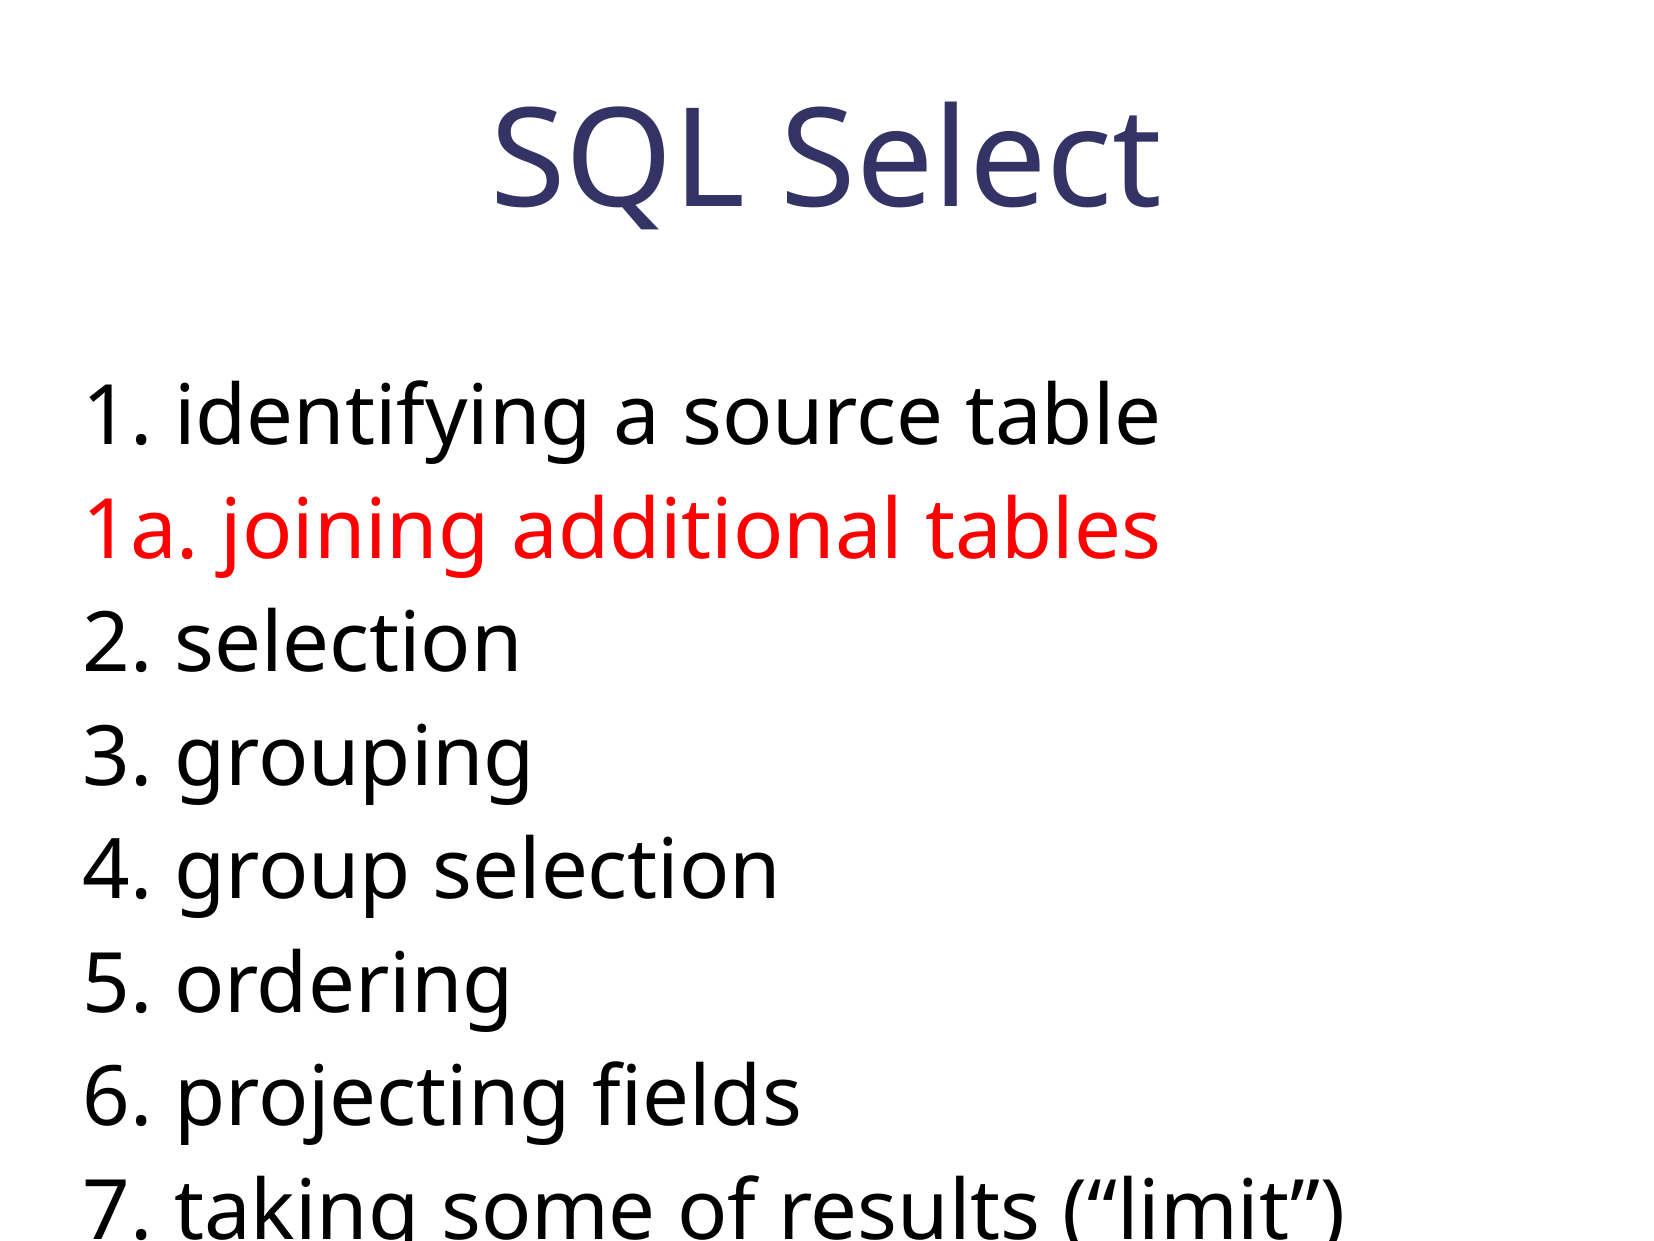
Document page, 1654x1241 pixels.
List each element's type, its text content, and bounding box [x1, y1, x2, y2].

title SQL Select [82, 56, 1571, 250]
subtitle 1. identifying a source table 1a. joining additional tables 2. selection 3. grouping 4. group selection 5. ordering 6. projecting fields 7. taking some of results (“limit”) [82, 355, 1571, 1241]
